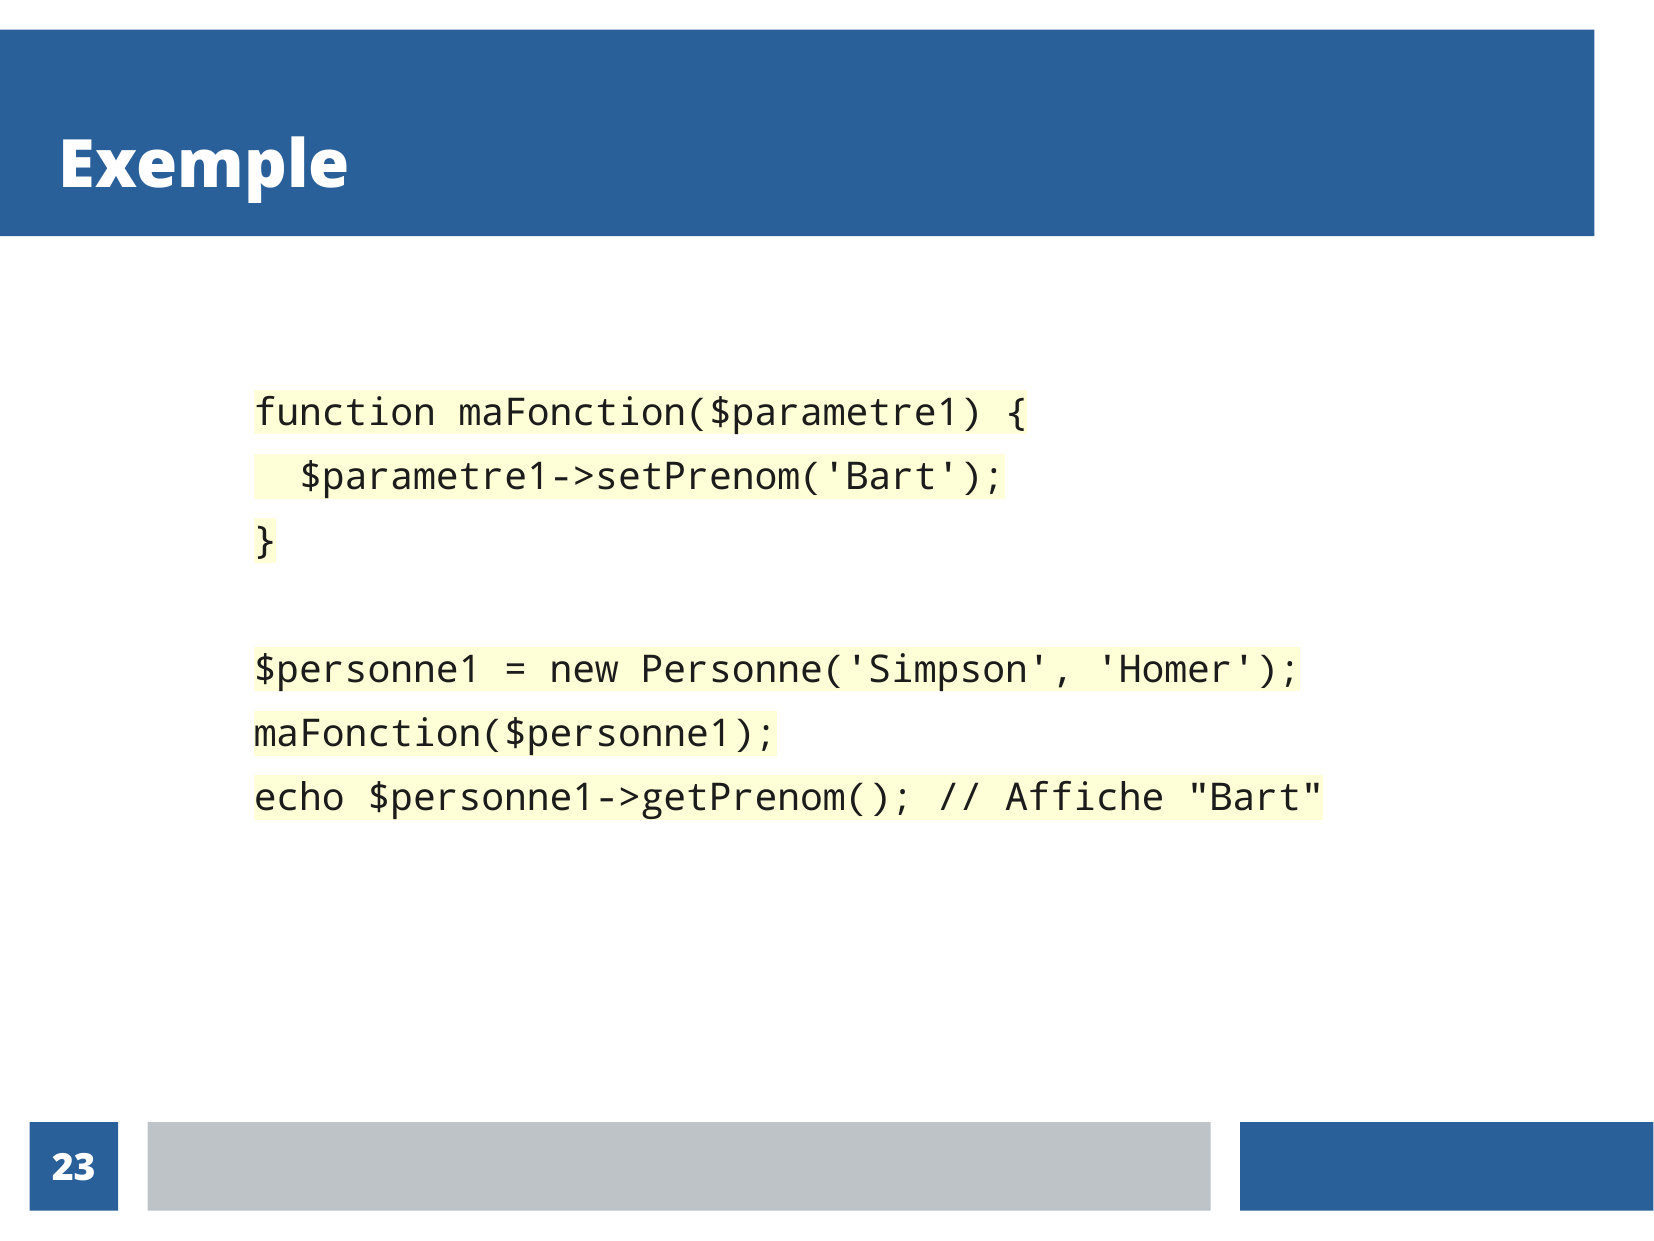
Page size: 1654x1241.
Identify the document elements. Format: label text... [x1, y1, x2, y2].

list function maFonction($parametre1) { $parametre1->setPrenom('Bart'); } $personne1 = new Personne('Simpson', 'Homer'); maFonction($personne1); echo $personne1->getPrenom(); // Affiche "Bart" [224, 389, 1335, 827]
title Exemple [59, 59, 1595, 207]
